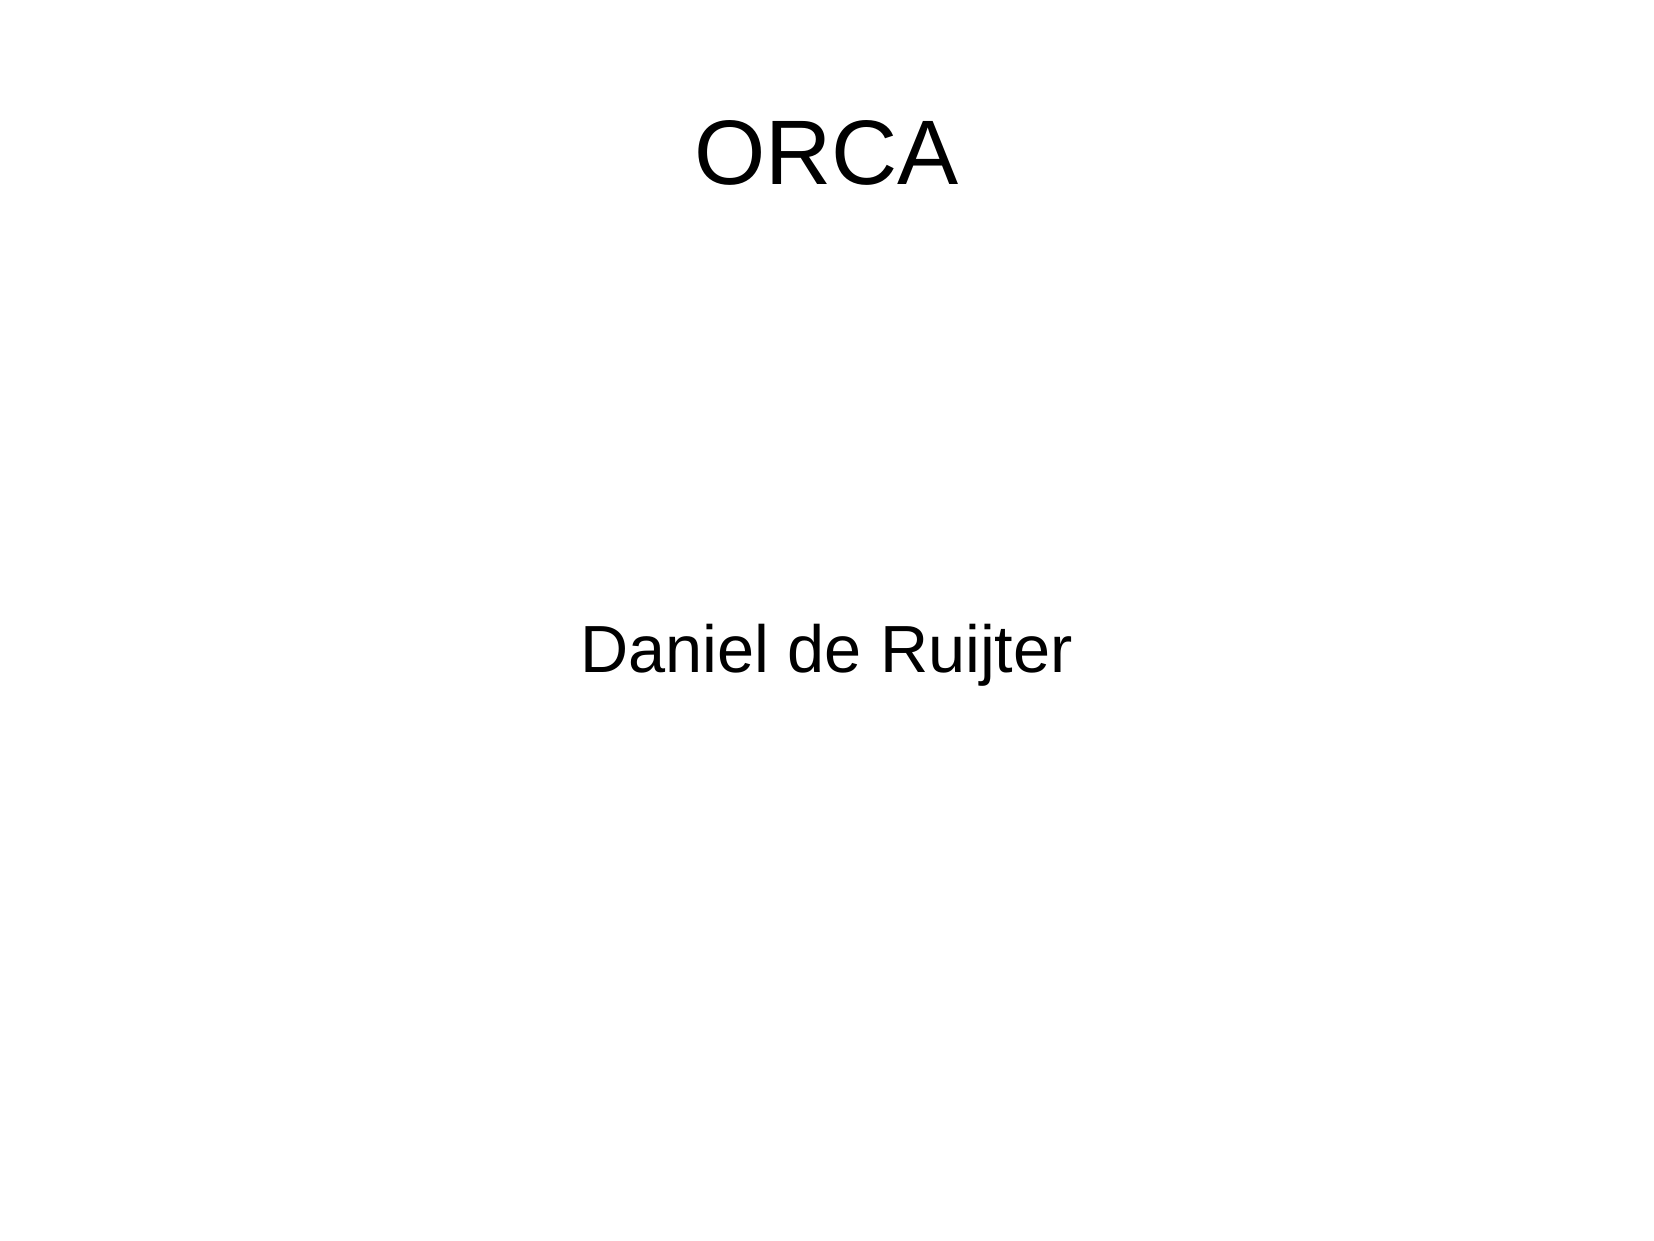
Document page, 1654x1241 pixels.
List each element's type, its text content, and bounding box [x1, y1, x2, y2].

title ORCA [82, 49, 1571, 257]
subtitle Daniel de Ruijter [82, 290, 1571, 1010]
